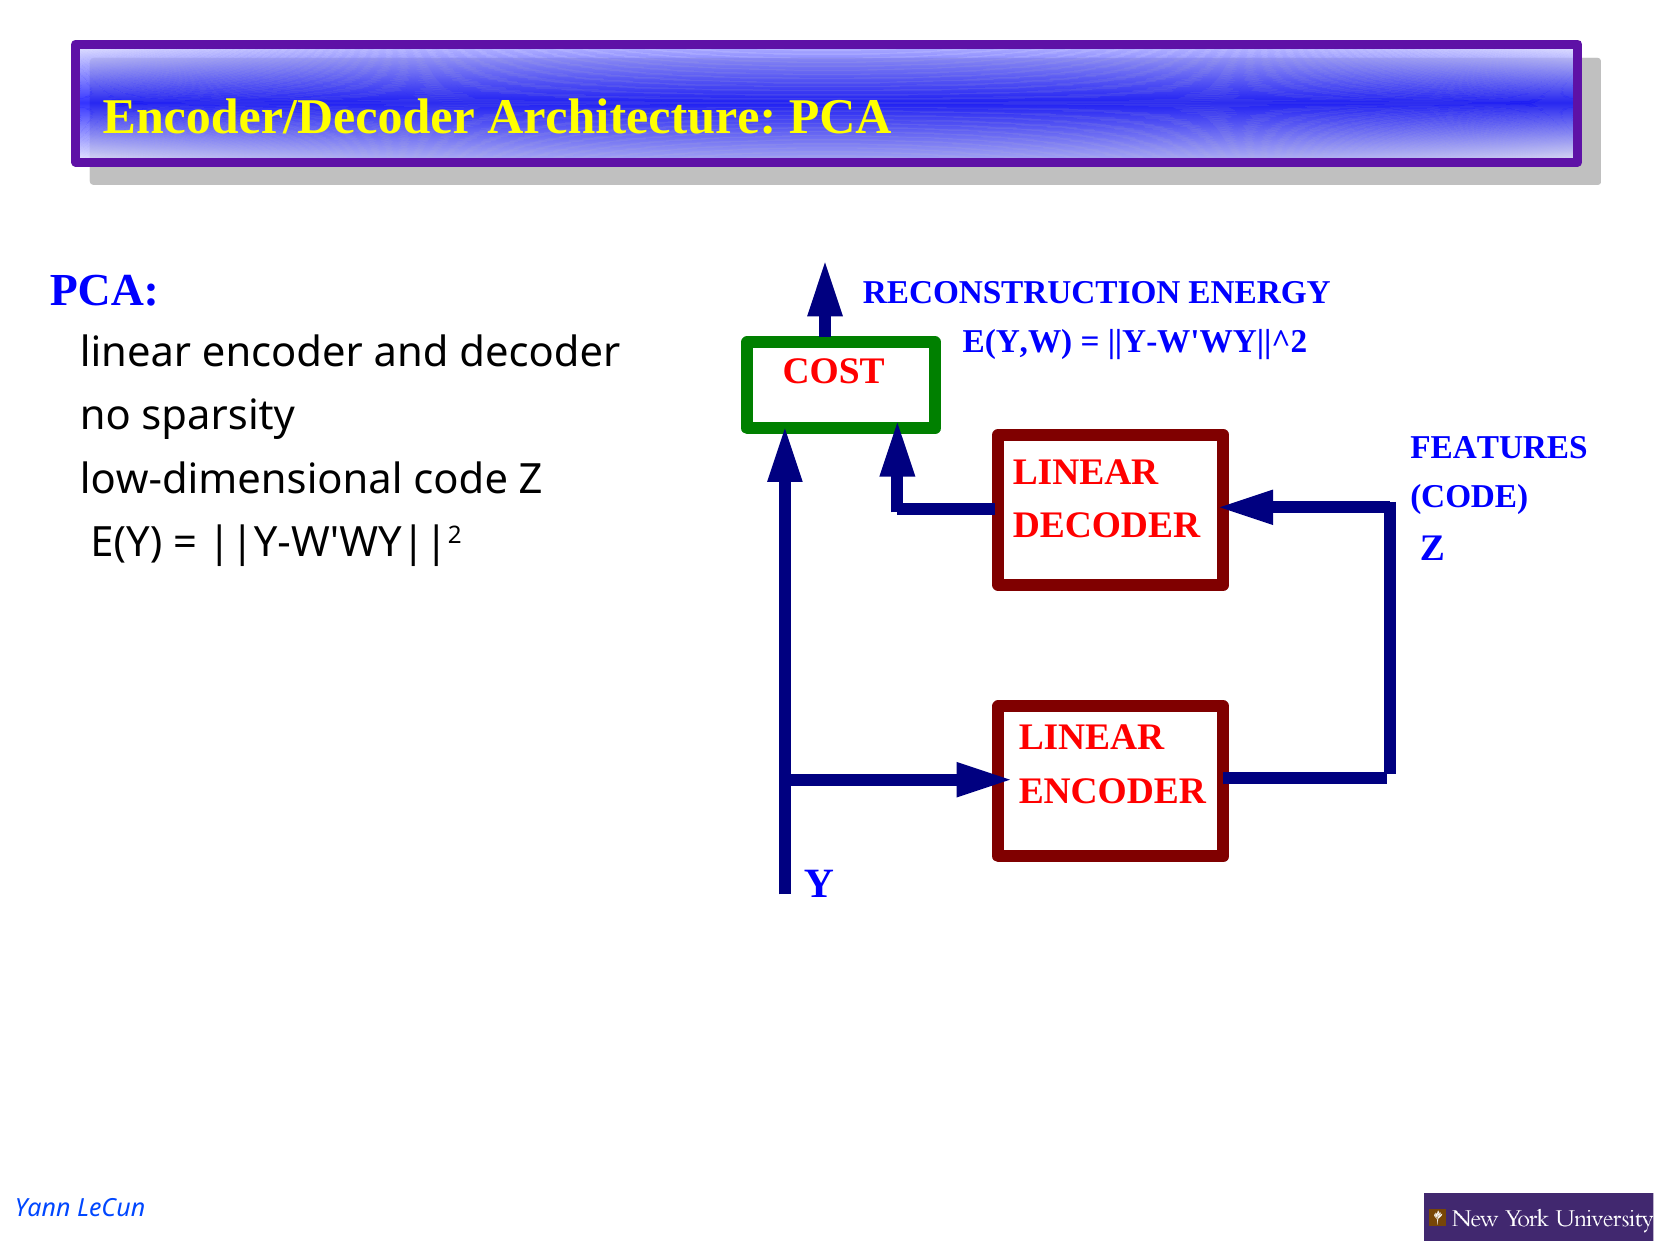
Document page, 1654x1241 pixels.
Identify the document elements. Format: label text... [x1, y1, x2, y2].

text_box LINEAR DECODER [992, 437, 1255, 589]
picture [1424, 1193, 1654, 1241]
title Encoder/Decoder Architecture: PCA [75, 44, 1578, 163]
text_box Y [783, 847, 913, 954]
text_box FEATURES (CODE) Z [1389, 415, 1619, 634]
list PCA: linear encoder and decoder no sparsity low-dimensional code Z E(Y) = ||Y-W'WY||2 [49, 264, 753, 896]
text_box LINEAR ENCODER [998, 702, 1261, 855]
text_box RECONSTRUCTION ENERGY E(Y,W) = ||Y-W'WY||^2 [842, 260, 1427, 400]
text_box COST [761, 336, 1025, 439]
